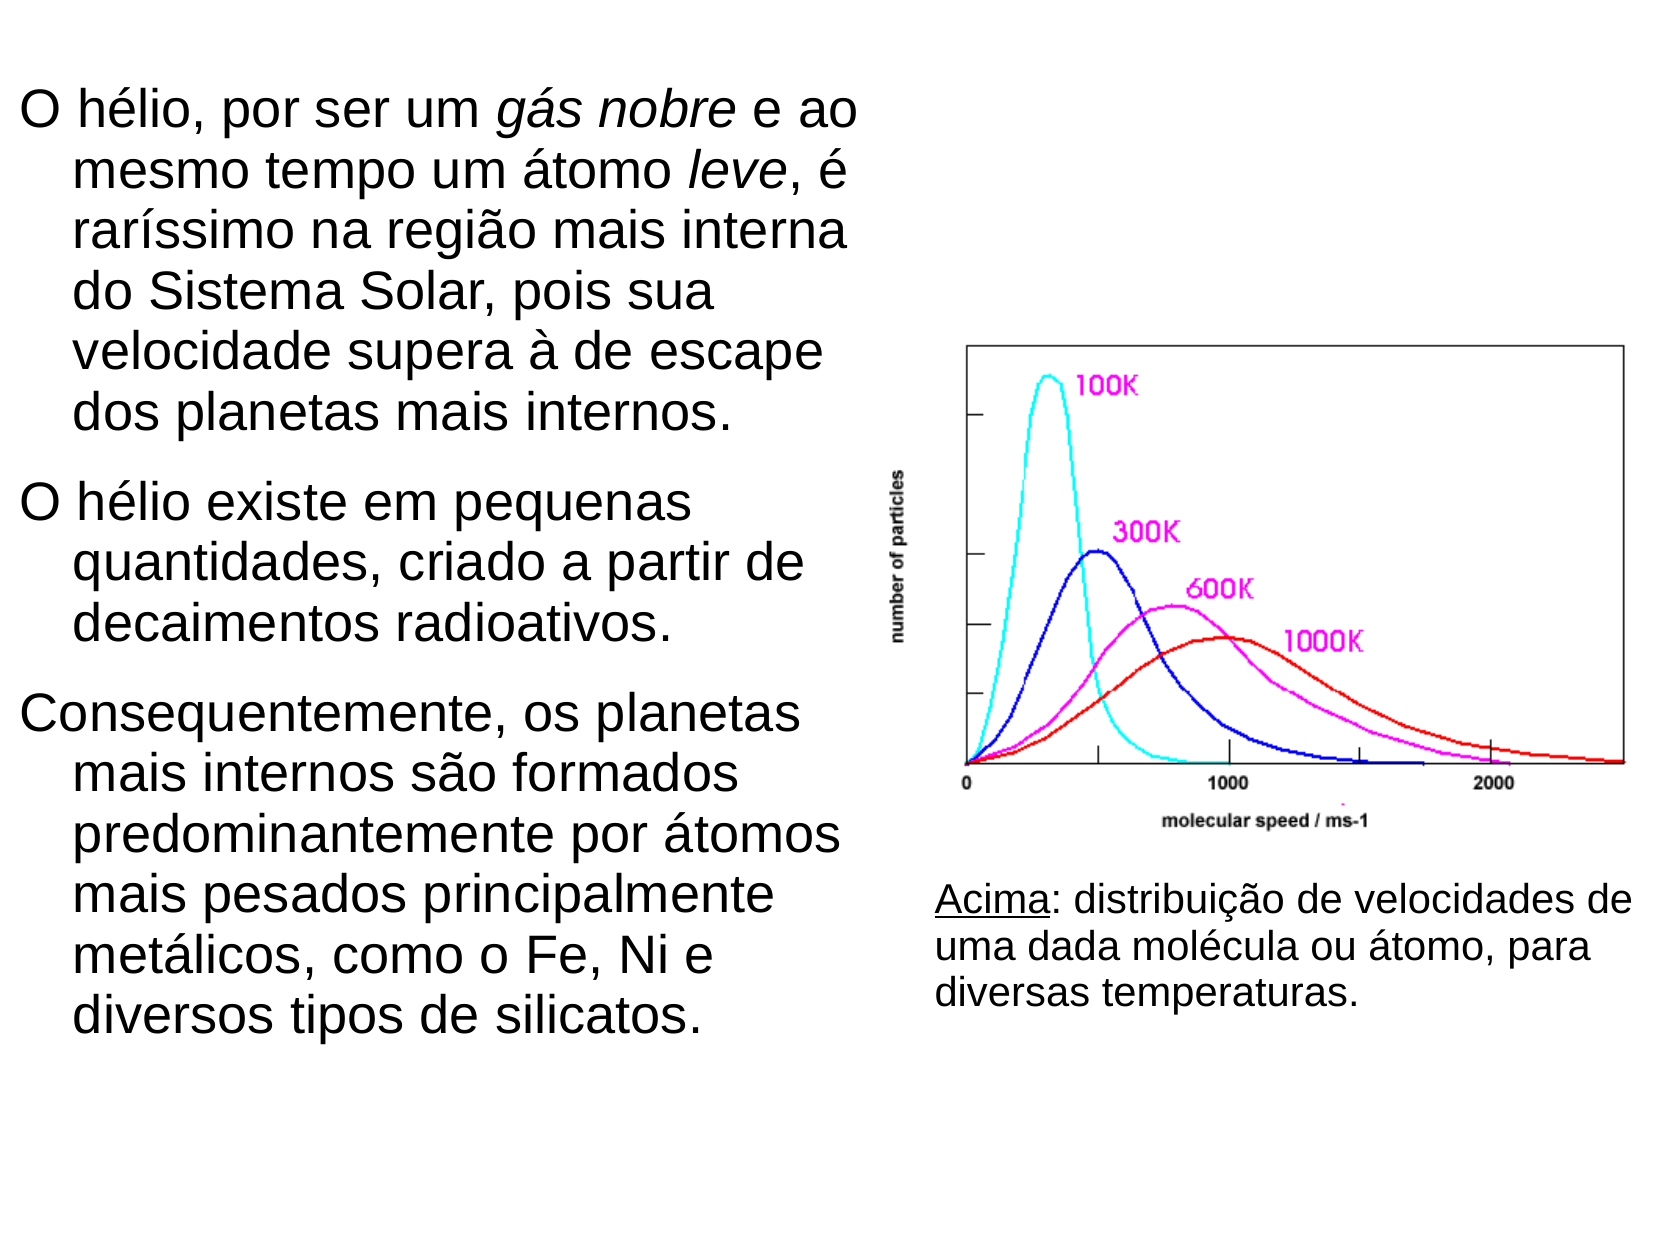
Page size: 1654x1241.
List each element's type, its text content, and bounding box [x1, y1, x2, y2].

picture [845, 290, 1642, 1109]
text_box Acima: distribuição de velocidades de uma dada molécula ou átomo, para diversas temperaturas. [919, 868, 1648, 1040]
list O hélio, por ser um gás nobre e ao mesmo tempo um átomo leve, é raríssimo na região mais interna do Sistema Solar, pois sua velocidade supera à de escape dos planetas mais internos. O hélio existe em pequenas quantidades, criado a partir de decaimentos radioativos. Consequentemente, os planetas mais internos são formados predominantemente por átomos mais pesados principalmente metálicos, como o Fe, Ni e diversos tipos de silicatos. [2, 78, 865, 1217]
